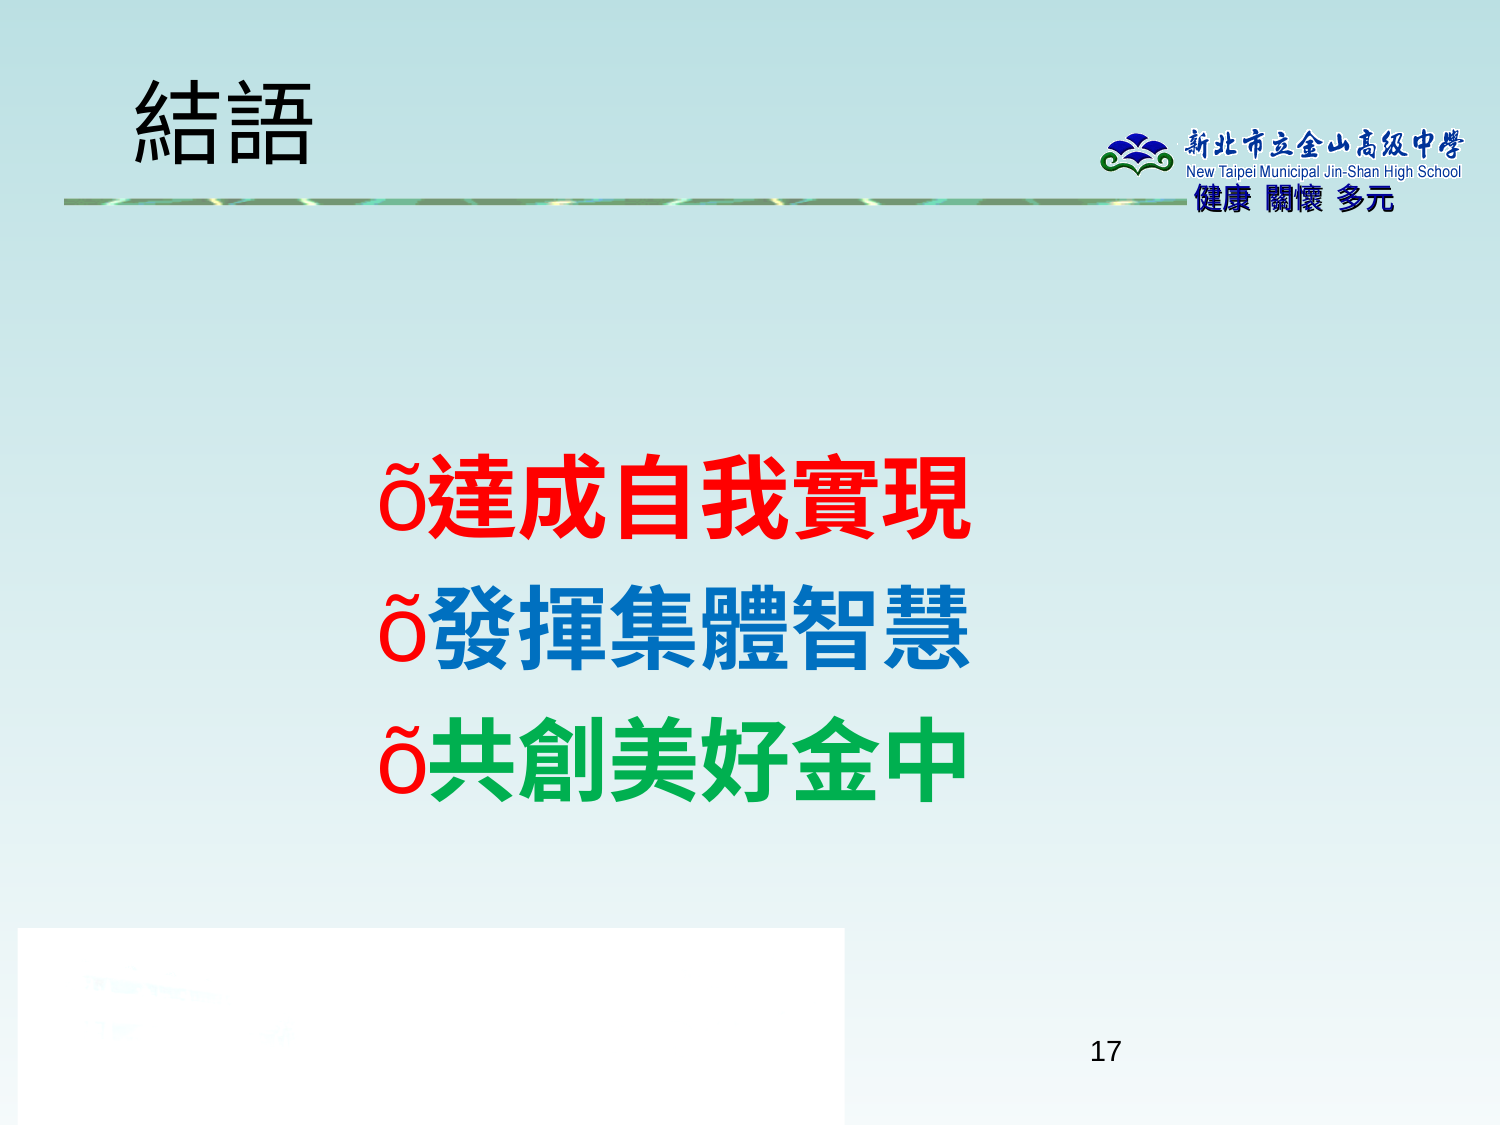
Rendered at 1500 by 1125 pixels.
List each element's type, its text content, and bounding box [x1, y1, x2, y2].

title 結語 [75, 45, 1426, 197]
list 達成自我實現 發揮集體智慧 共創美好金中 [360, 432, 1282, 823]
text_box [1074, 1024, 1426, 1103]
